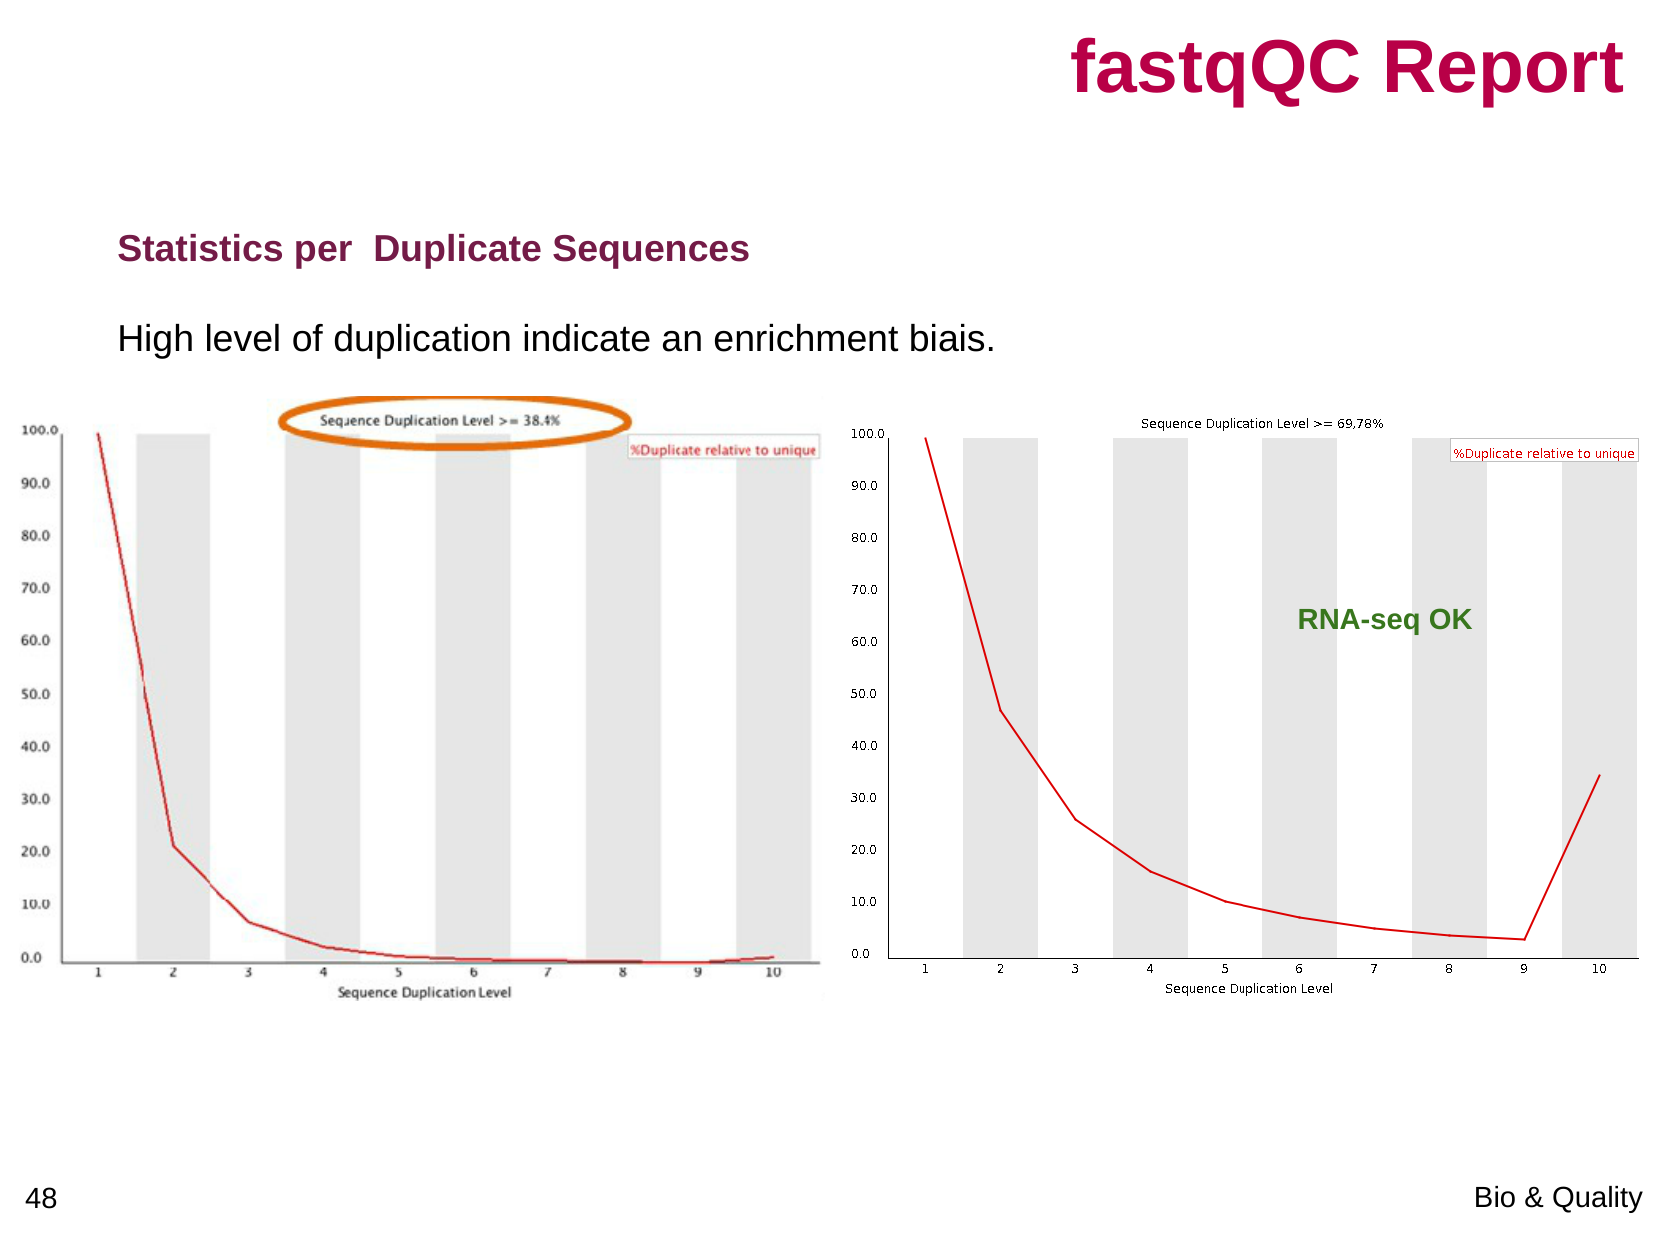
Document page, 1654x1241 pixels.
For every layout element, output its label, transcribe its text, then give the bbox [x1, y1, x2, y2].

picture [840, 413, 1646, 1001]
text_box fastqQC Report [514, 25, 1625, 144]
text_box RNA-seq OK [1282, 585, 1494, 655]
text_box Statistics per Duplicate Sequences High level of duplication indicate an enrichment biais. [102, 196, 1507, 387]
picture [19, 396, 825, 1001]
